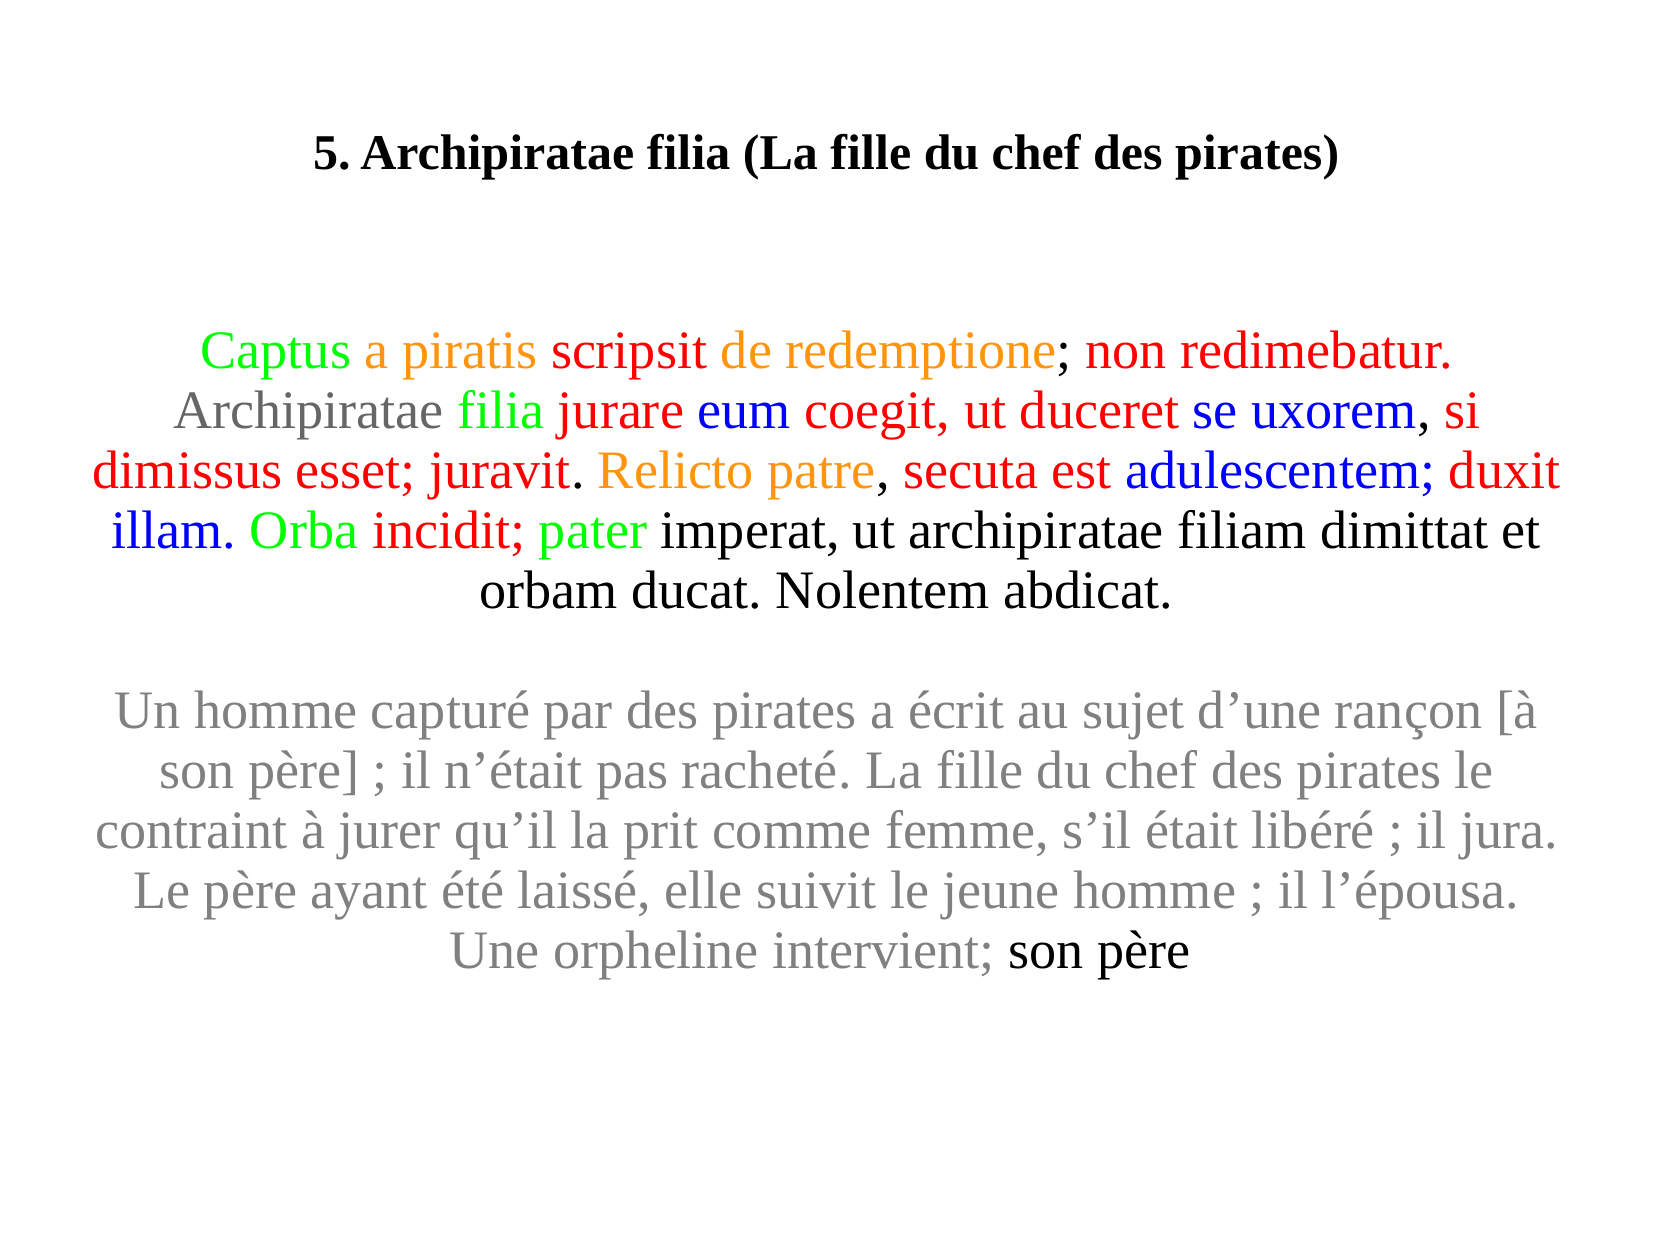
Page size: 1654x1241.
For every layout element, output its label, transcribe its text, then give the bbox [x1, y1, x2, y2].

title 5. Archipiratae filia (La fille du chef des pirates) [82, 49, 1571, 257]
subtitle Captus a piratis scripsit de redemptione; non redimebatur. Archipiratae filia jurare eum coegit, ut duceret se uxorem, si dimissus esset; juravit. Relicto patre, secuta est adulescentem; duxit illam. Orba incidit; pater imperat, ut archipiratae filiam dimittat et orbam ducat. Nolentem abdicat. Un homme capturé par des pirates a écrit au sujet d’une rançon [à son père] ; il n’était pas racheté. La fille du chef des pirates le contraint à jurer qu’il la prit comme femme, s’il était libéré ; il jura. Le père ayant été laissé, elle suivit le jeune homme ; il l’épousa. Une orpheline intervient; son père [82, 290, 1571, 1010]
